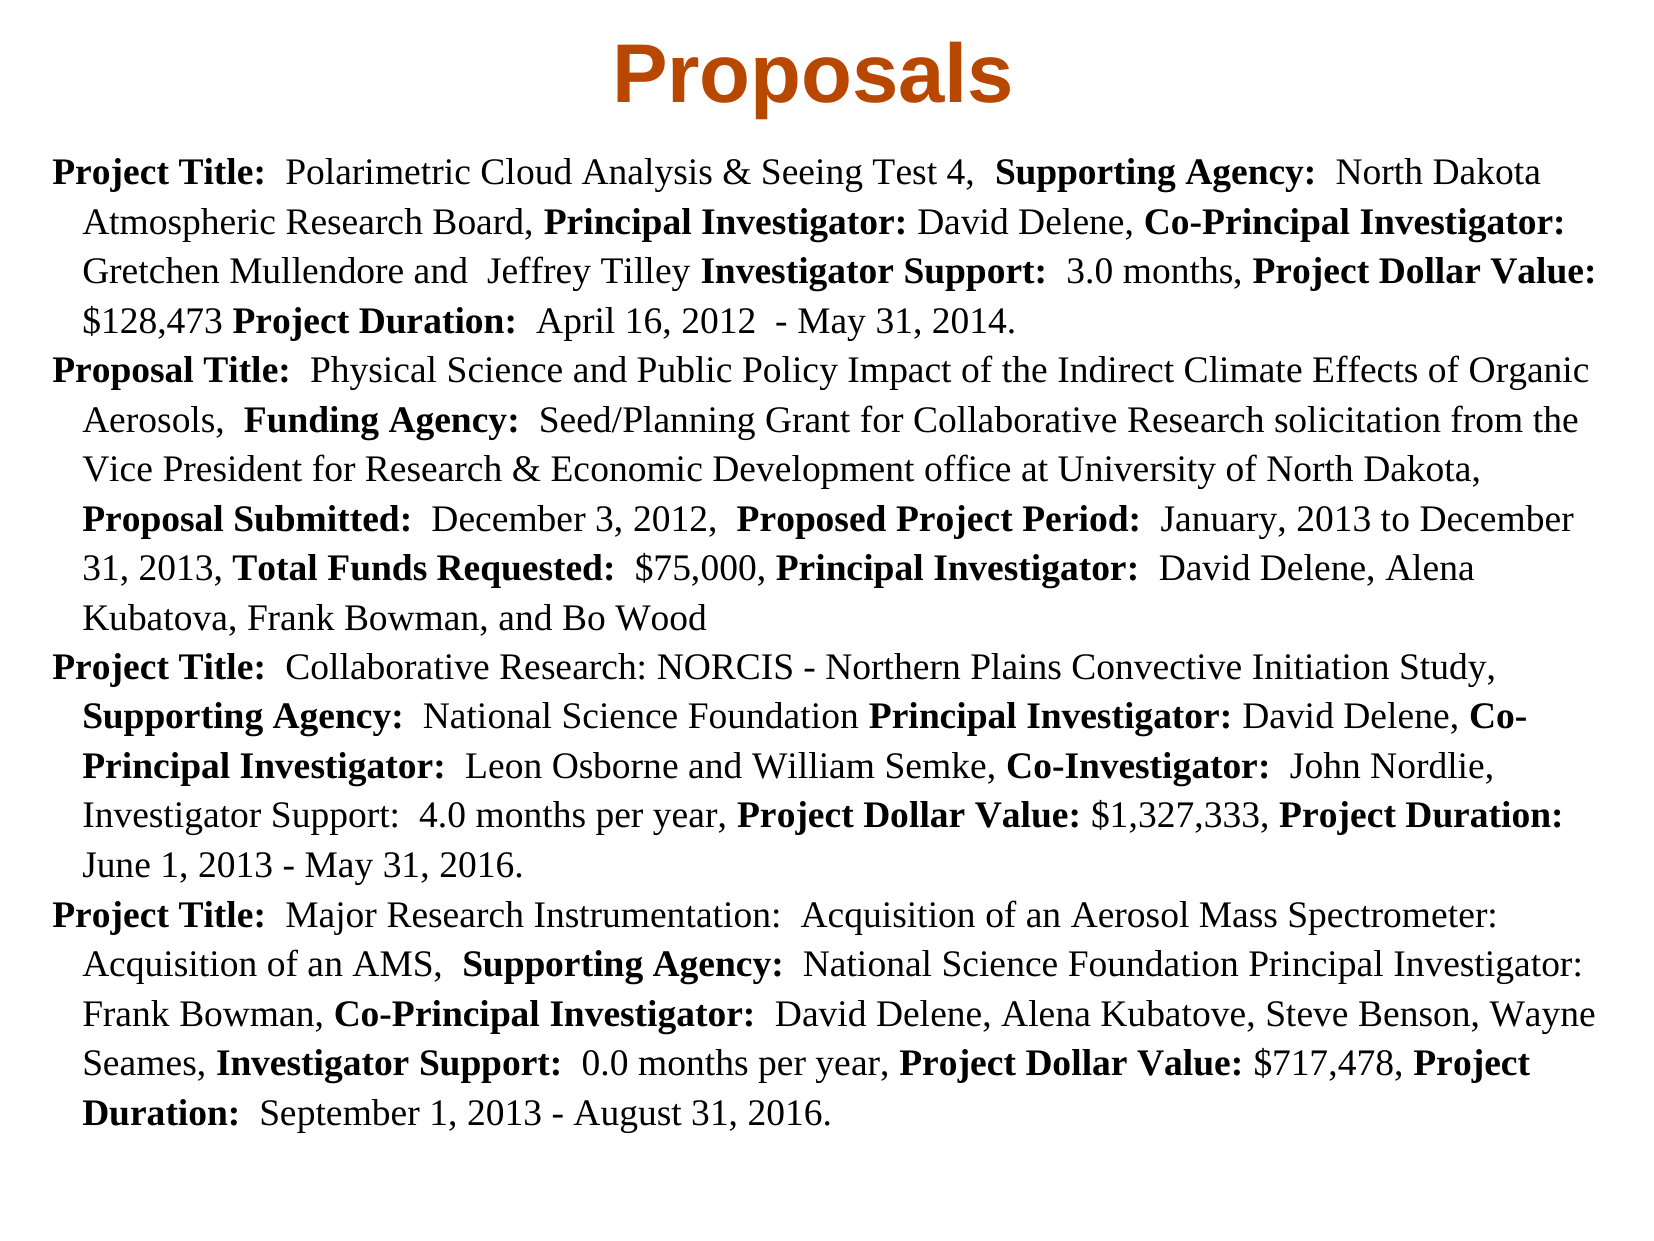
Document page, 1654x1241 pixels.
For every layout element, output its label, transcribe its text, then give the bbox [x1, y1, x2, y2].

text_box Project Title: Polarimetric Cloud Analysis & Seeing Test 4, Supporting Agency: North Dakota Atmospheric Research Board, Principal Investigator: David Delene, Co-Principal Investigator: Gretchen Mullendore and Jeffrey Tilley Investigator Support: 3.0 months, Project Dollar Value: $128,473 Project Duration: April 16, 2012 - May 31, 2014. Proposal Title: Physical Science and Public Policy Impact of the Indirect Climate Effects of Organic Aerosols, Funding Agency: Seed/Planning Grant for Collaborative Research solicitation from the Vice President for Research & Economic Development office at University of North Dakota, Proposal Submitted: December 3, 2012, Proposed Project Period: January, 2013 to December 31, 2013, Total Funds Requested: $75,000, Principal Investigator: David Delene, Alena Kubatova, Frank Bowman, and Bo Wood Project Title: Collaborative Research: NORCIS - Northern Plains Convective Initiation Study, Supporting Agency: National Science Foundation Principal Investigator: David Delene, Co-Principal Investigator: Leon Osborne and William Semke, Co-Investigator: John Nordlie, Investigator Support: 4.0 months per year, Project Dollar Value: $1,327,333, Project Duration: June 1, 2013 - May 31, 2016. Project Title: Major Research Instrumentation: Acquisition of an Aerosol Mass Spectrometer: Acquisition of an AMS, Supporting Agency: National Science Foundation Principal Investigator: Frank Bowman, Co-Principal Investigator: David Delene, Alena Kubatove, Steve Benson, Wayne Seames, Investigator Support: 0.0 months per year, Project Dollar Value: $717,478, Project Duration: September 1, 2013 - August 31, 2016. [37, 135, 1637, 1180]
title Proposals [0, 17, 1650, 123]
